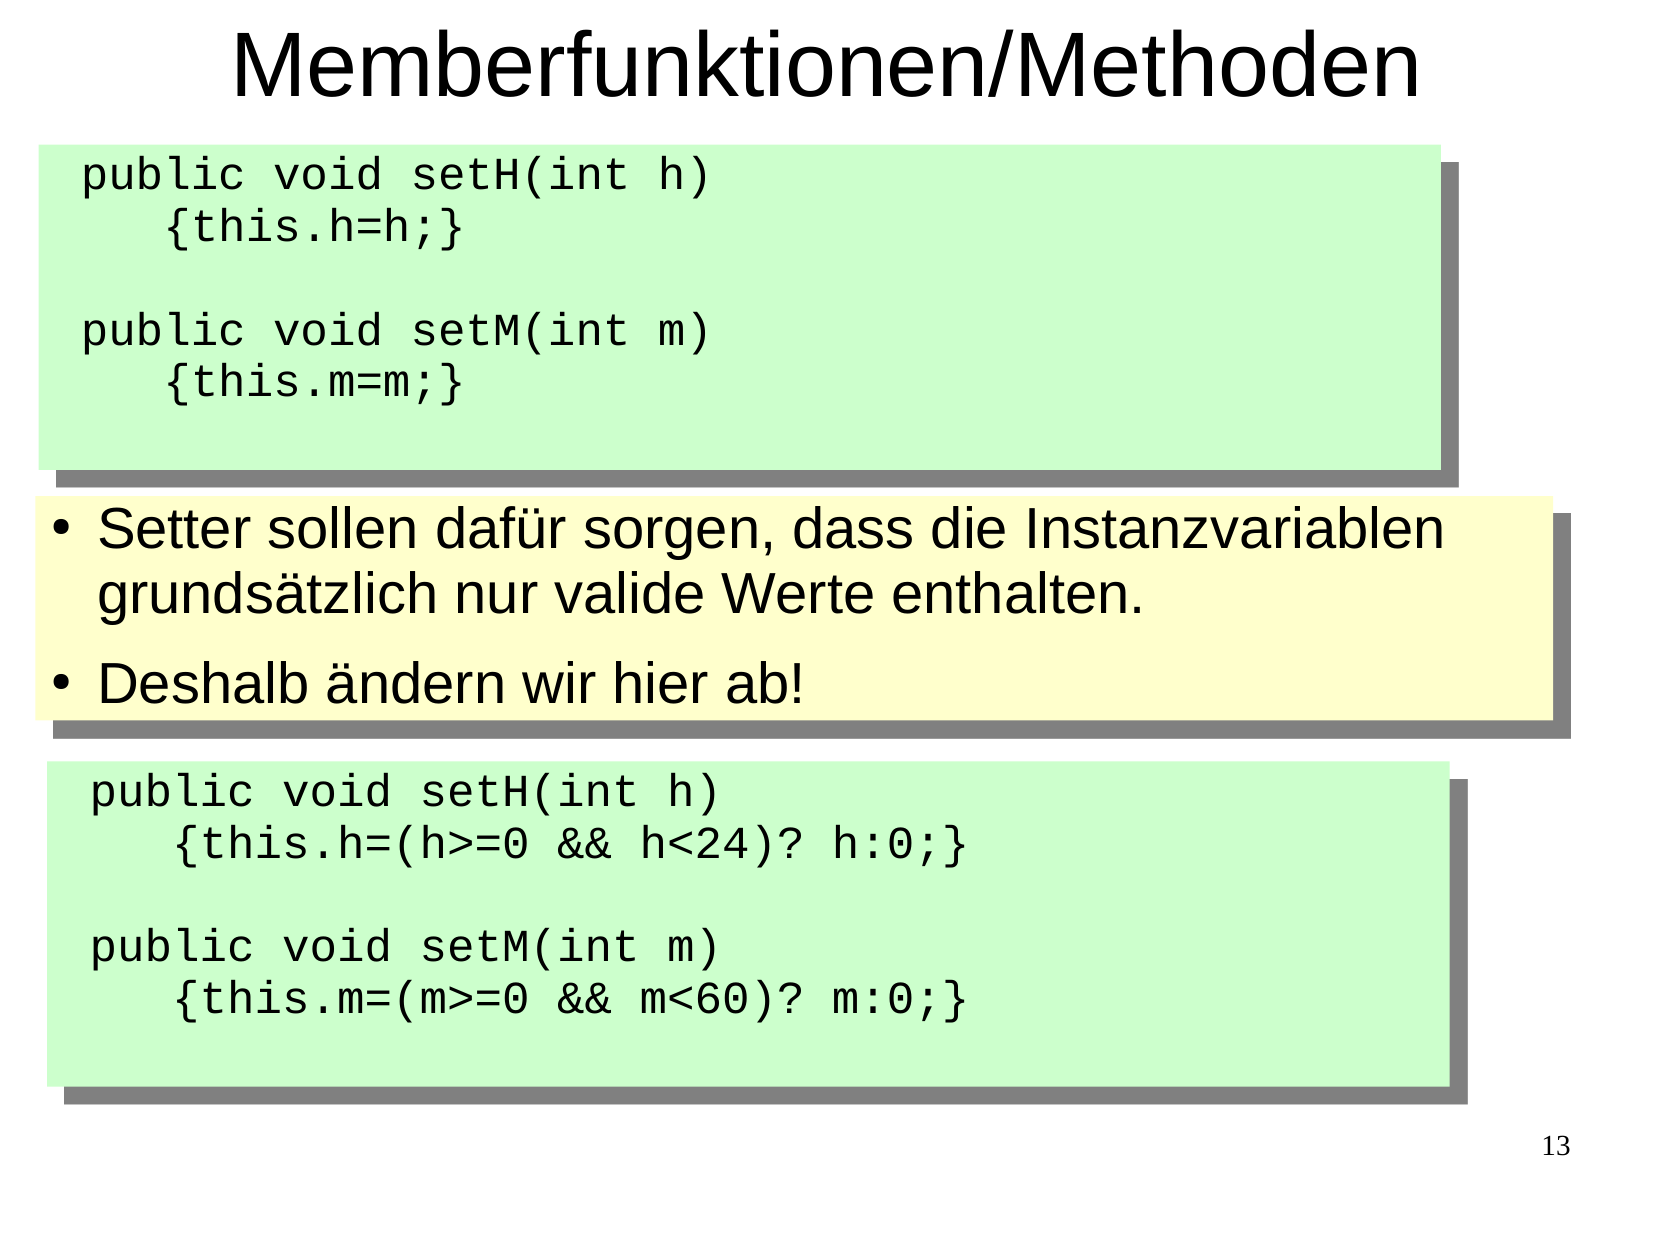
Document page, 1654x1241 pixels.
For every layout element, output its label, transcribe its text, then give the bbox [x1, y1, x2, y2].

title Memberfunktionen/Methoden [82, 0, 1571, 168]
list Setter sollen dafür sorgen, dass die Instanzvariablen grundsätzlich nur valide Werte enthalten. Deshalb ändern wir hier ab! [35, 496, 1554, 721]
text_box public void setH(int h) {this.h=h;} public void setM(int m) {this.m=m;} [38, 144, 1441, 470]
text_box public void setH(int h) {this.h=(h>=0 && h<24)? h:0;} public void setM(int m) {this.m=(m>=0 && m<60)? m:0;} [47, 761, 1450, 1087]
